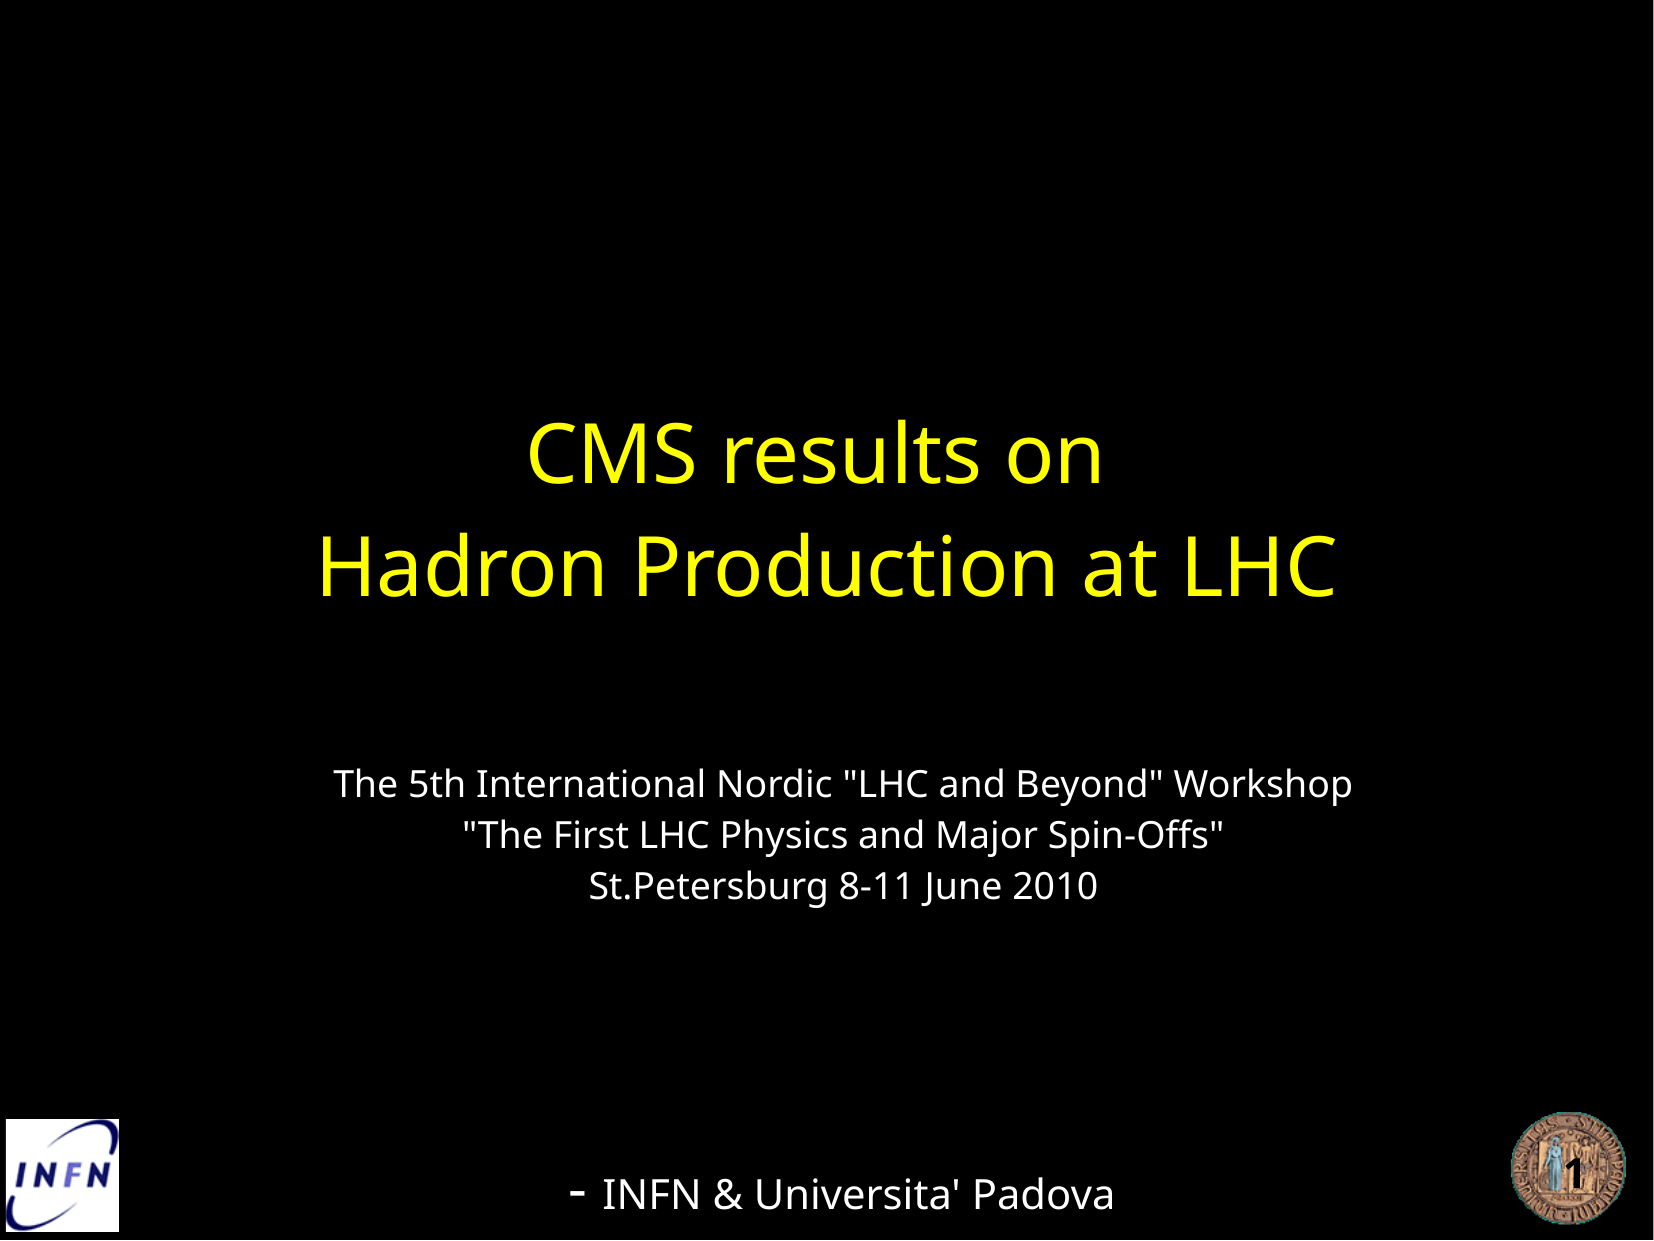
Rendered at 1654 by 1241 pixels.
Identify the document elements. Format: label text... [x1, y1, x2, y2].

text_box The 5th International Nordic "LHC and Beyond" Workshop "The First LHC Physics and Major Spin-Offs" St.Petersburg 8-11 June 2010 [318, 750, 1256, 885]
title CMS results on Hadron Production at LHC [82, 394, 1571, 622]
picture [1511, 1111, 1626, 1226]
picture [5, 1119, 119, 1232]
